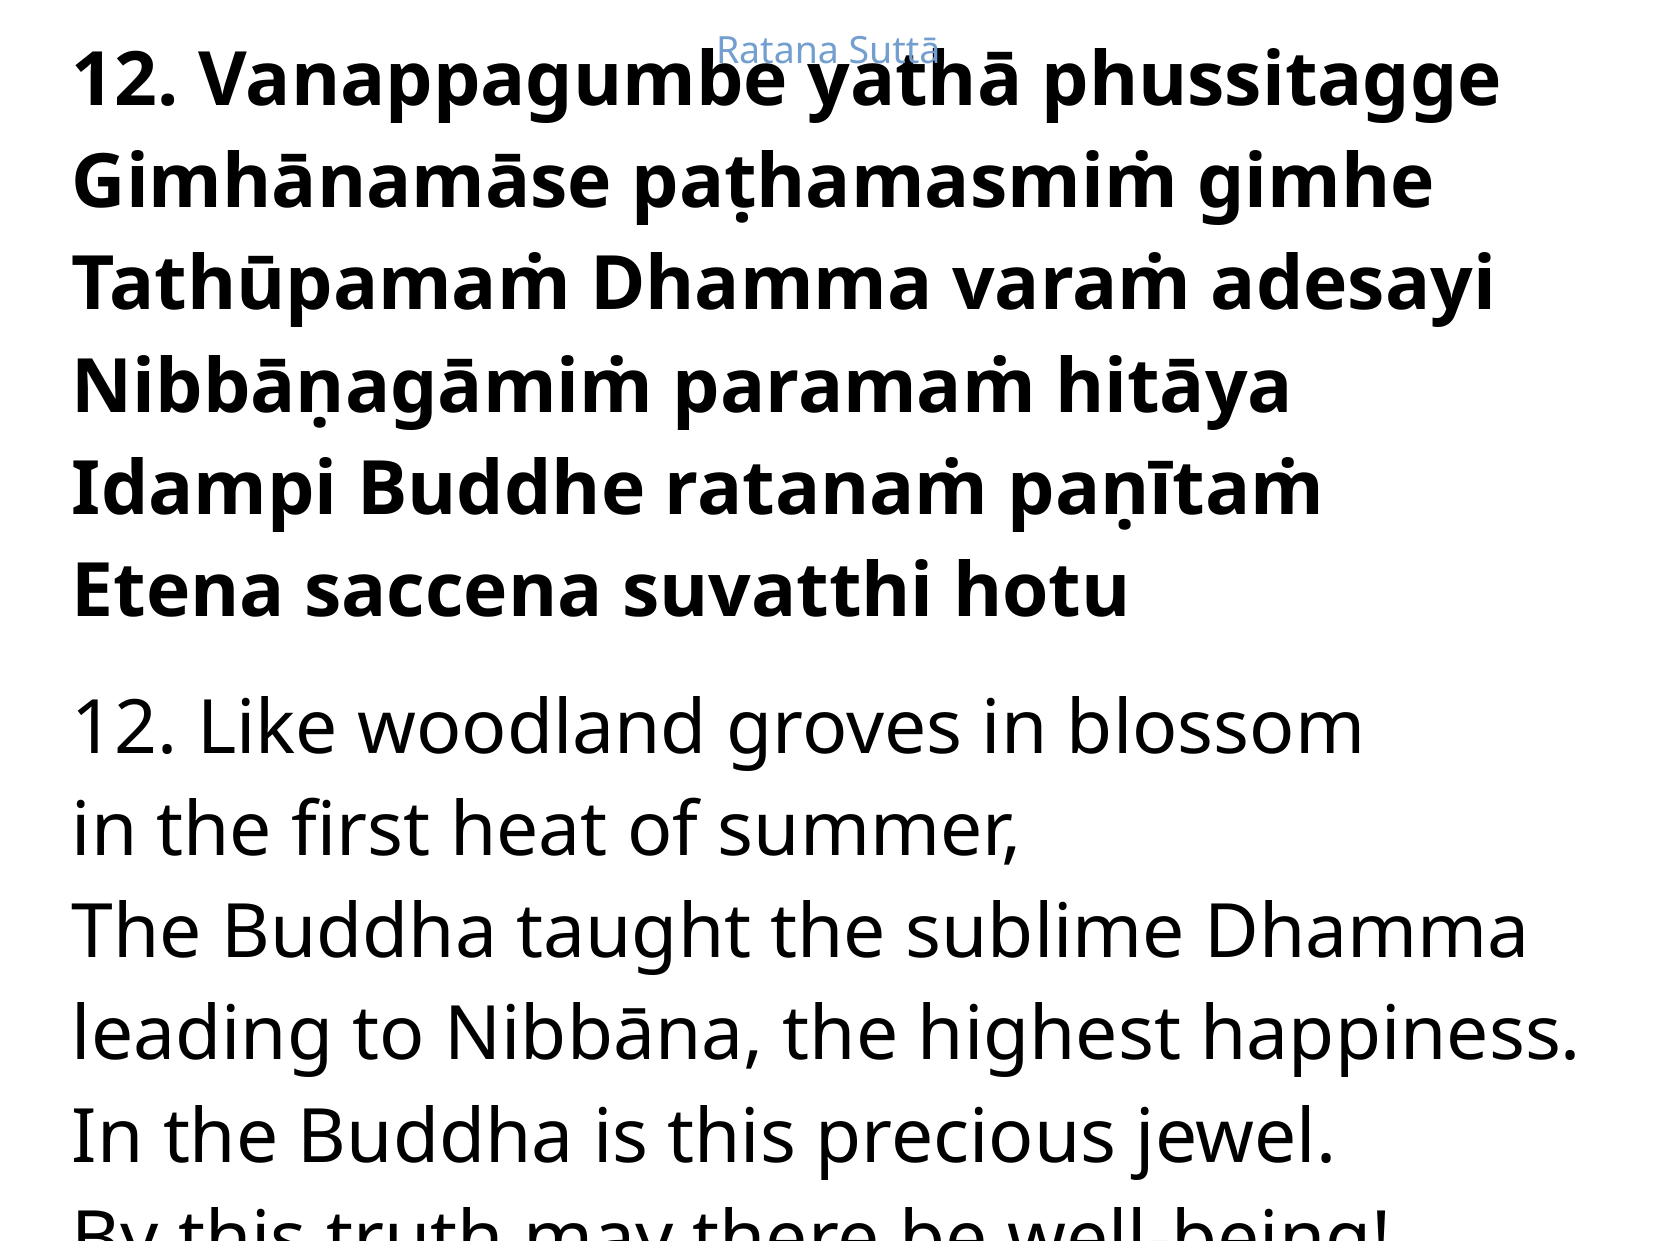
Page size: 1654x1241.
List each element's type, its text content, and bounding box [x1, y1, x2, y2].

text_box 12. Vanappagumbe yathā phussitagge Gimhānamāse paṭhamasmiṁ gimhe Tathūpamaṁ Dhamma varaṁ adesayi Nibbāṇagāmiṁ paramaṁ hitāya Idampi Buddhe ratanaṁ paṇītaṁ Etena saccena suvatthi hotu 12. Like woodland groves in blossom in the first heat of summer, The Buddha taught the sublime Dhamma leading to Nibbāna, the highest happiness. In the Buddha is this precious jewel. By this truth may there be well-being! [71, 98, 1631, 1213]
text_box Ratana Suttā [0, 16, 1654, 97]
